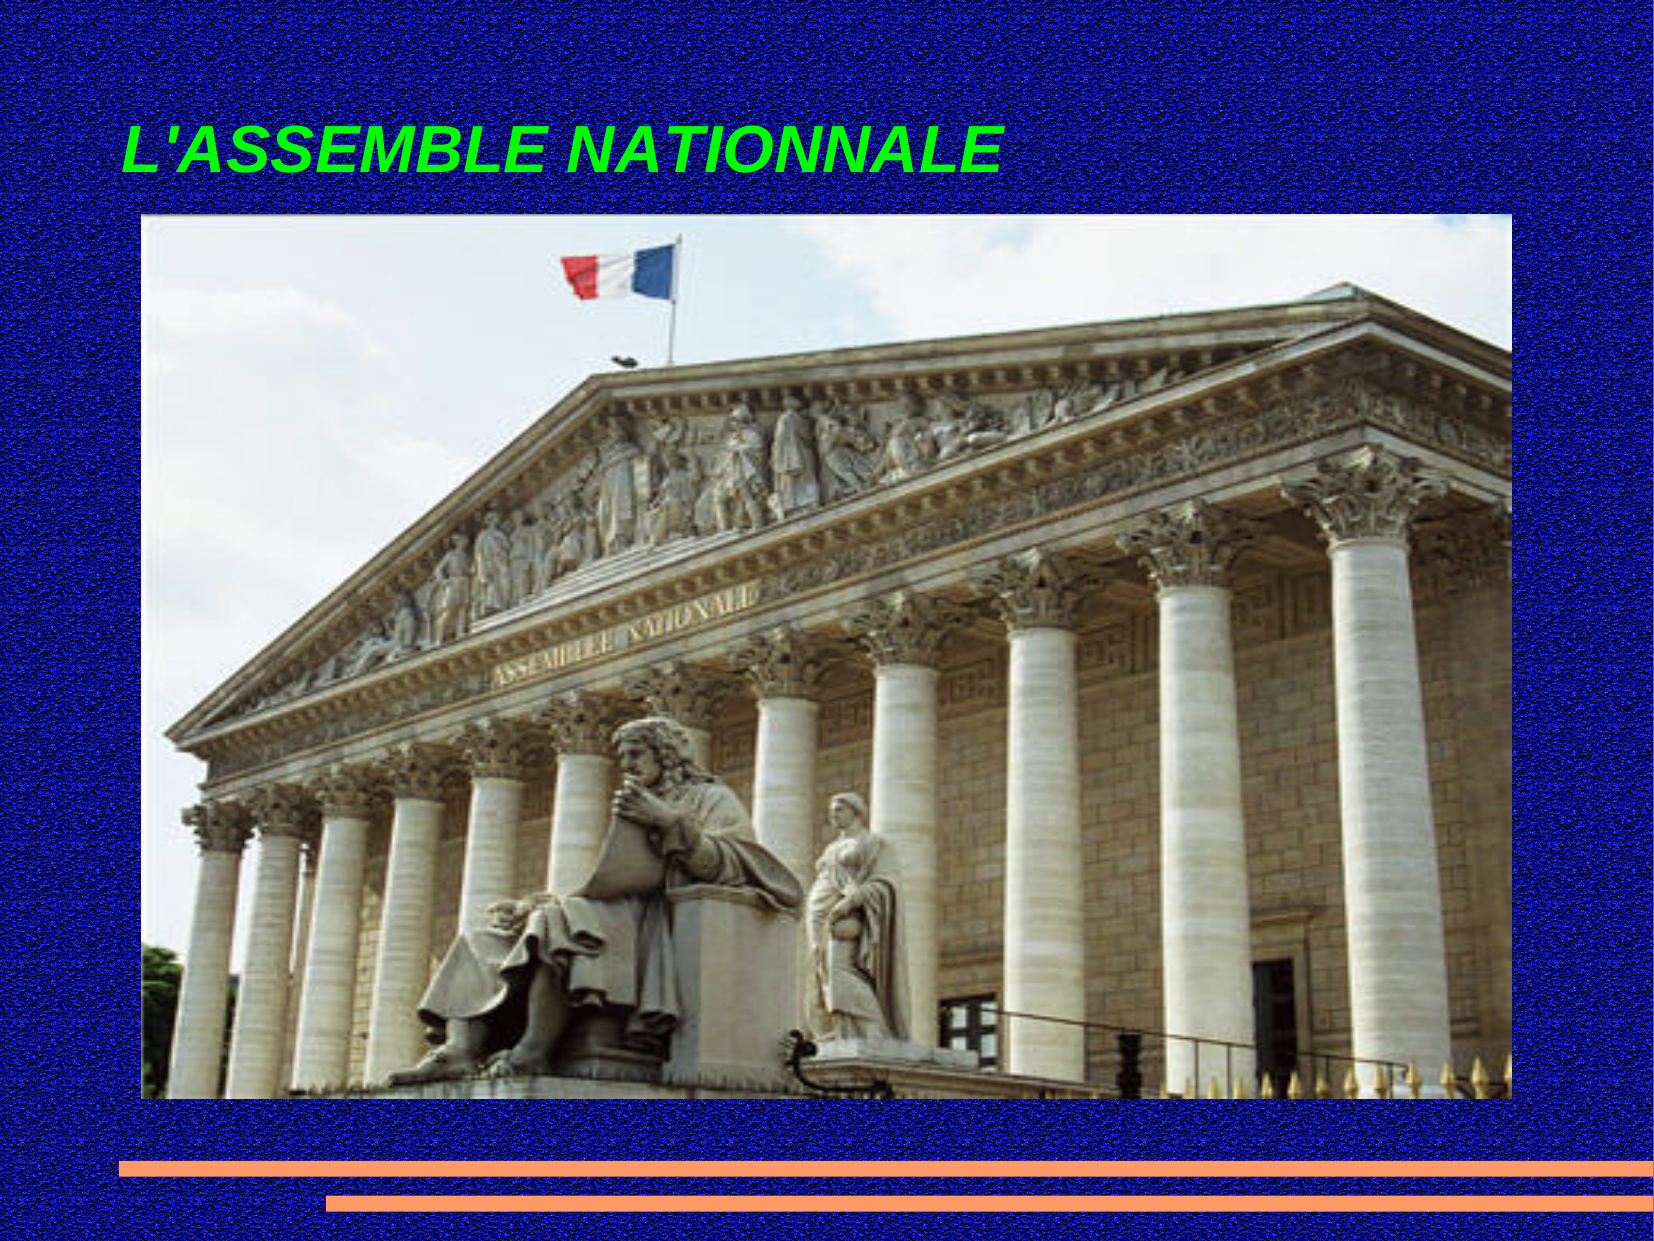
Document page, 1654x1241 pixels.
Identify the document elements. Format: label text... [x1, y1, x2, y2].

picture [0, 0, 1654, 1241]
title L'ASSEMBLE NATIONNALE [121, 46, 1534, 254]
